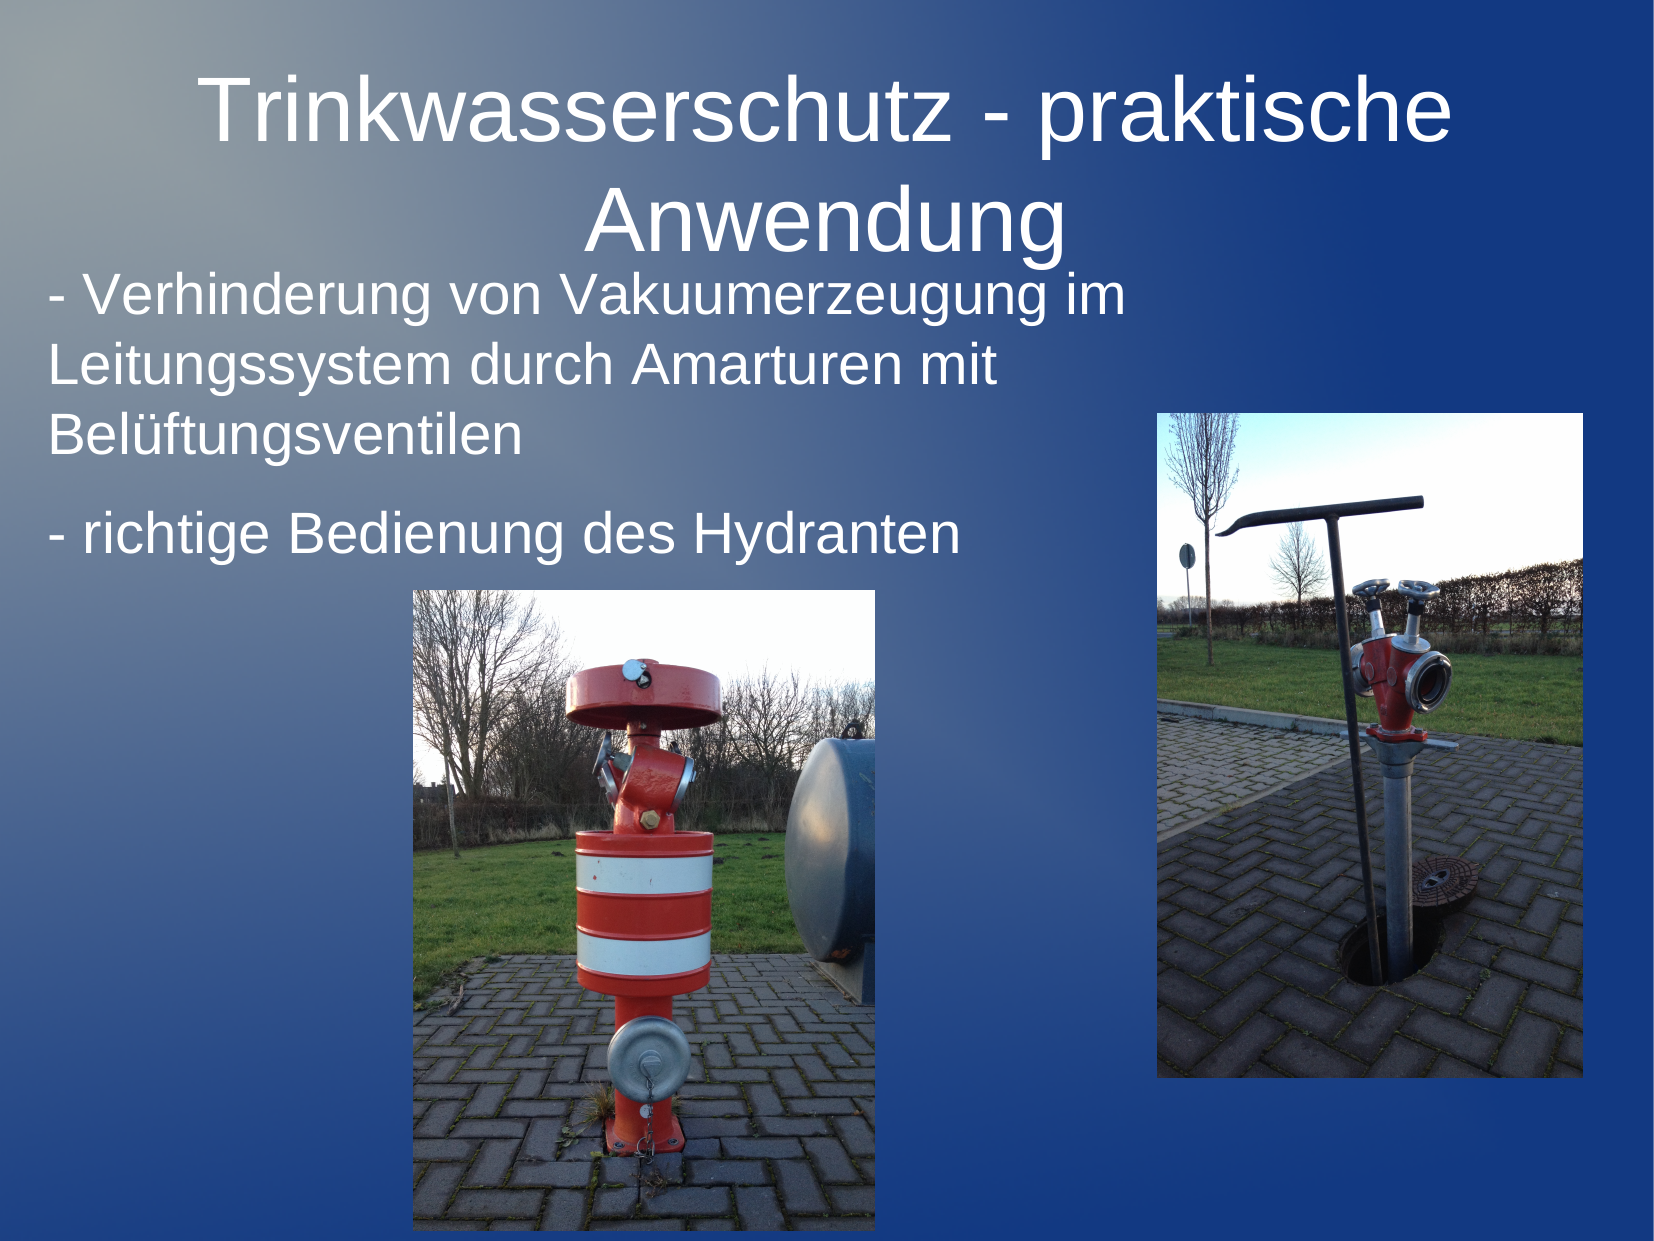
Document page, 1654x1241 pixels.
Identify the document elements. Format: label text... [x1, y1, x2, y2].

picture [1157, 413, 1583, 1078]
list - Verhinderung von Vakuumerzeugung im Leitungssystem durch Amarturen mit Belüftungsventilen - richtige Bedienung des Hydranten [47, 256, 1536, 635]
picture [413, 590, 875, 1231]
title Trinkwasserschutz - praktische Anwendung [82, 49, 1571, 257]
